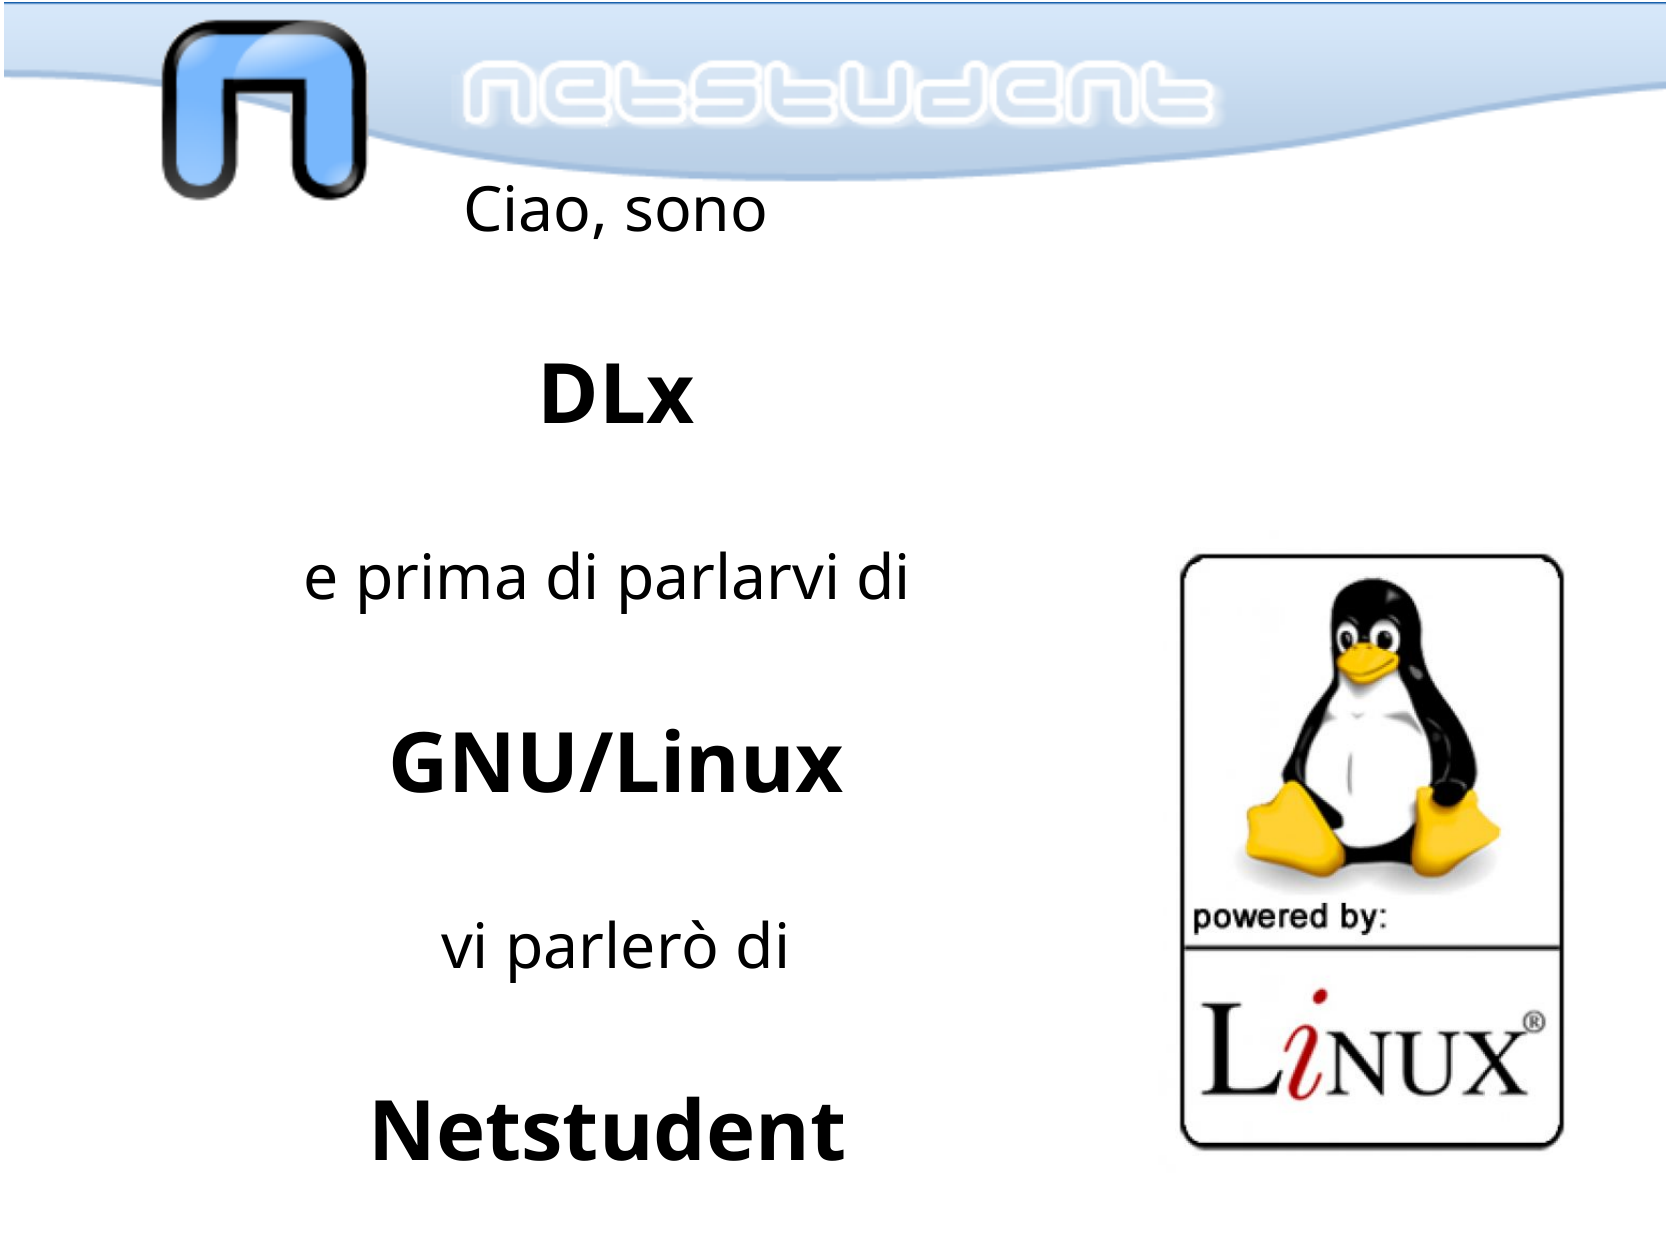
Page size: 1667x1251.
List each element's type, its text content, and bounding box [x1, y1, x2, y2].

picture [0, 0, 1667, 1251]
title Ciao, sono DLx e prima di parlarvi di GNU/Linux vi parlerò di Netstudent [110, 238, 1122, 1197]
